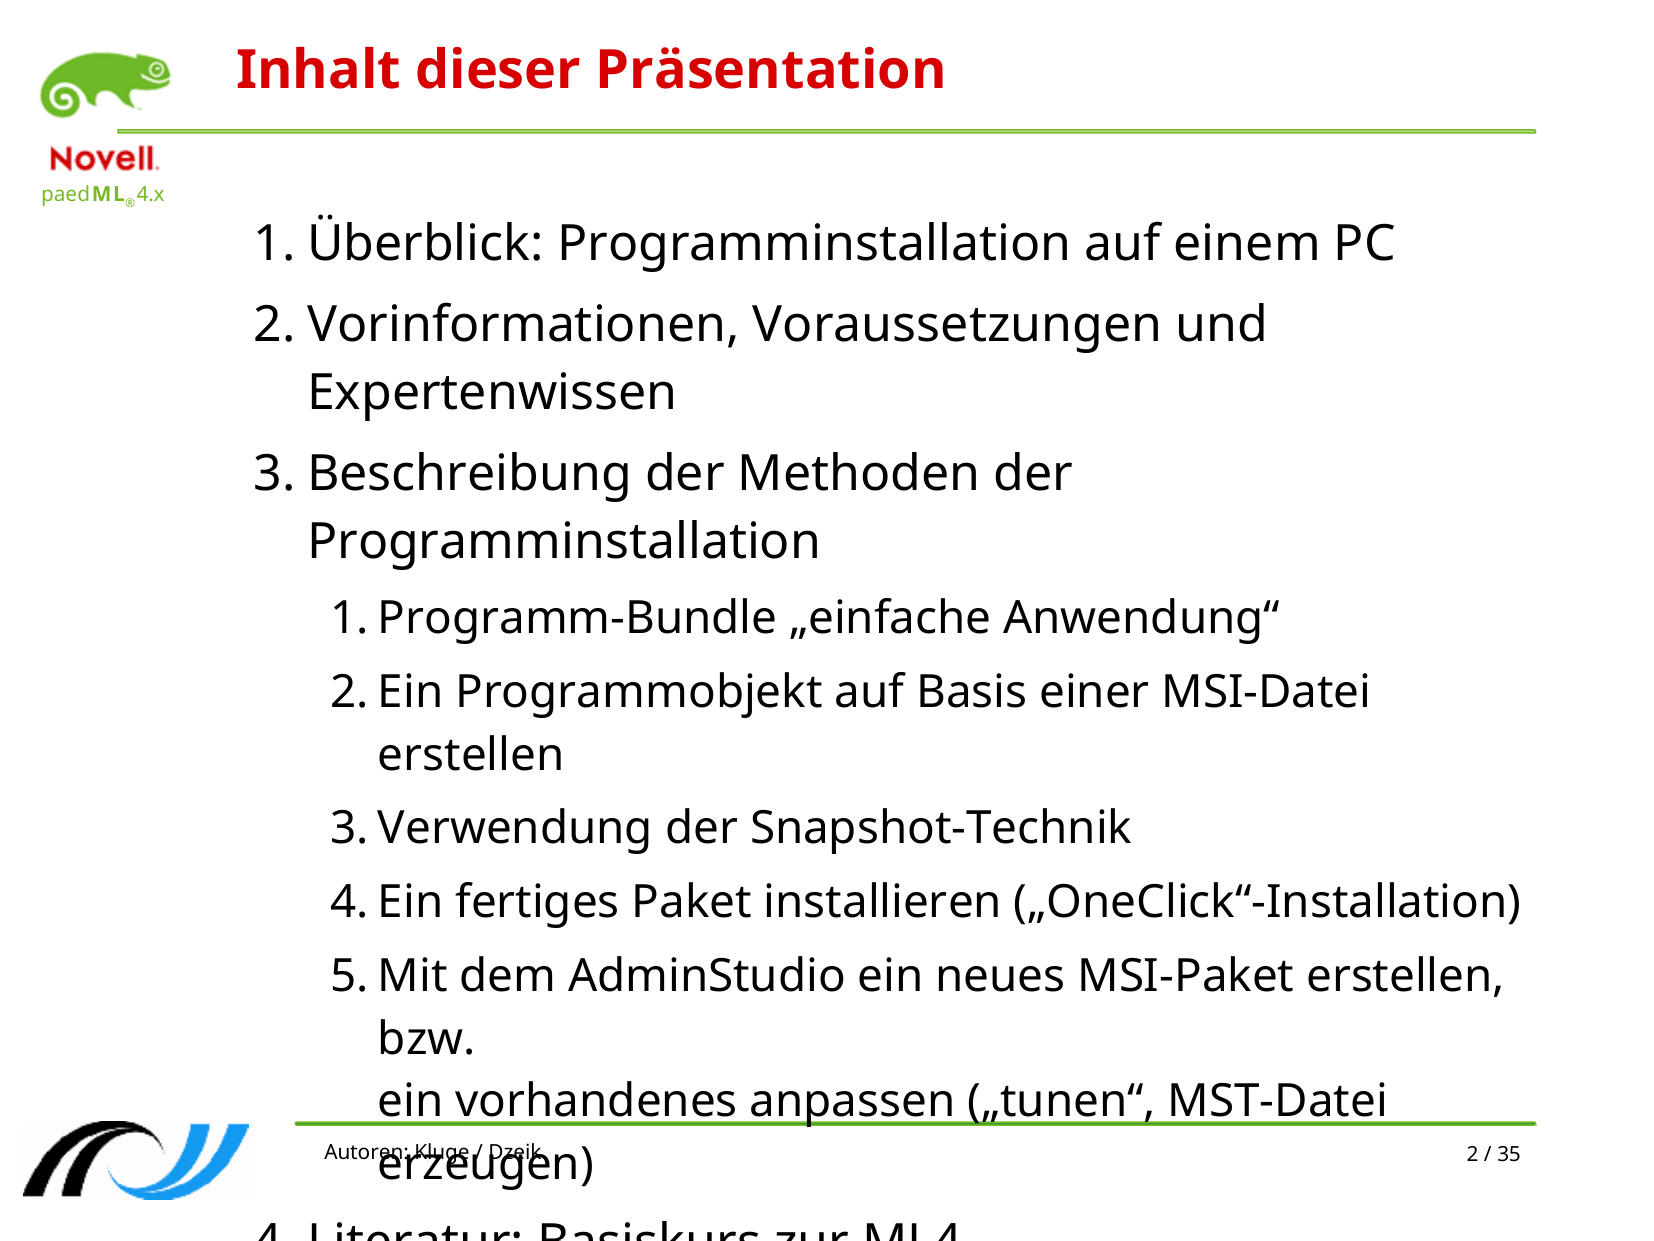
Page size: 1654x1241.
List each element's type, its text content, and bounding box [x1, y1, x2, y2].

picture [26, 35, 184, 193]
picture [23, 1121, 249, 1200]
text_box [590, 501, 916, 574]
list Überblick: Programminstallation auf einem PC Vorinformationen, Voraussetzungen und Expertenwissen Beschreibung der Methoden der Programminstallation Programm-Bundle „einfache Anwendung“ Ein Programmobjekt auf Basis einer MSI-Datei erstellen Verwendung der Snapshot-Technik Ein fertiges Paket installieren („OneClick“-Installation) Mit dem AdminStudio ein neues MSI-Paket erstellen, bzw. ein vorhandenes anpassen („tunen“, MST-Datei erzeugen) Literatur: Basiskurs zur ML4 Zusammenfassung [236, 206, 1565, 1098]
title Inhalt dieser Präsentation [236, 17, 1536, 119]
